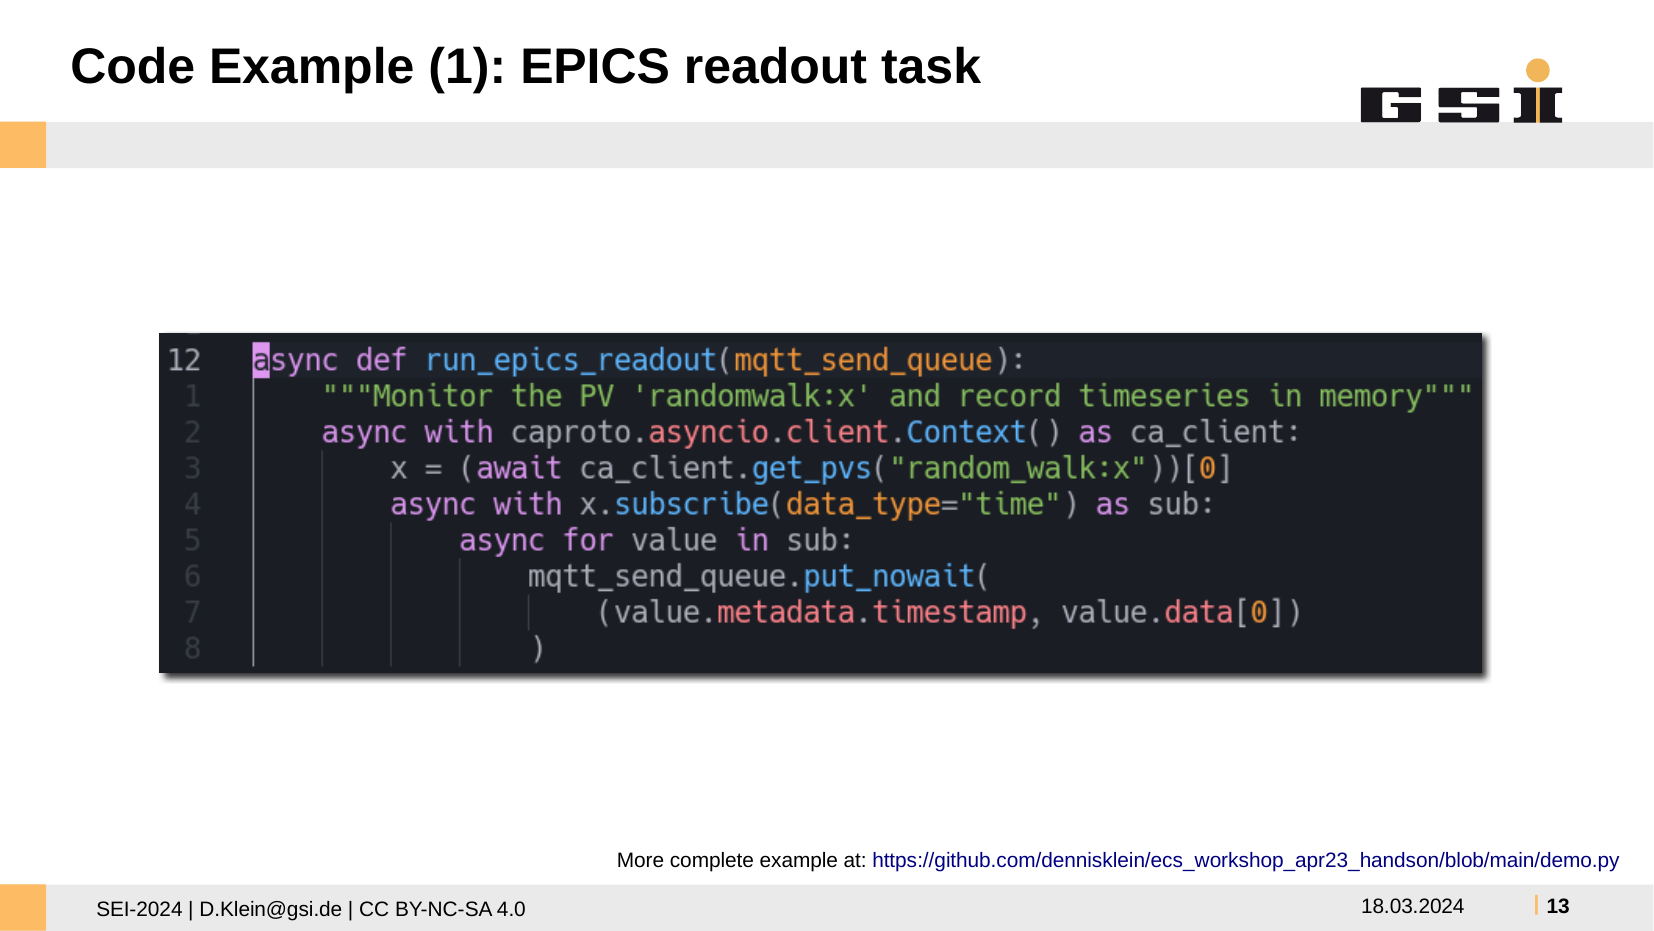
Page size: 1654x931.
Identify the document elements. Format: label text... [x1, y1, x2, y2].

picture [1359, 56, 1564, 125]
text_box More complete example at: https://github.com/dennisklein/ecs_workshop_apr23_handson/blob/main/demo.py [602, 841, 1635, 880]
picture [159, 333, 1482, 673]
title Code Example (1): EPICS readout task [70, 10, 1296, 123]
